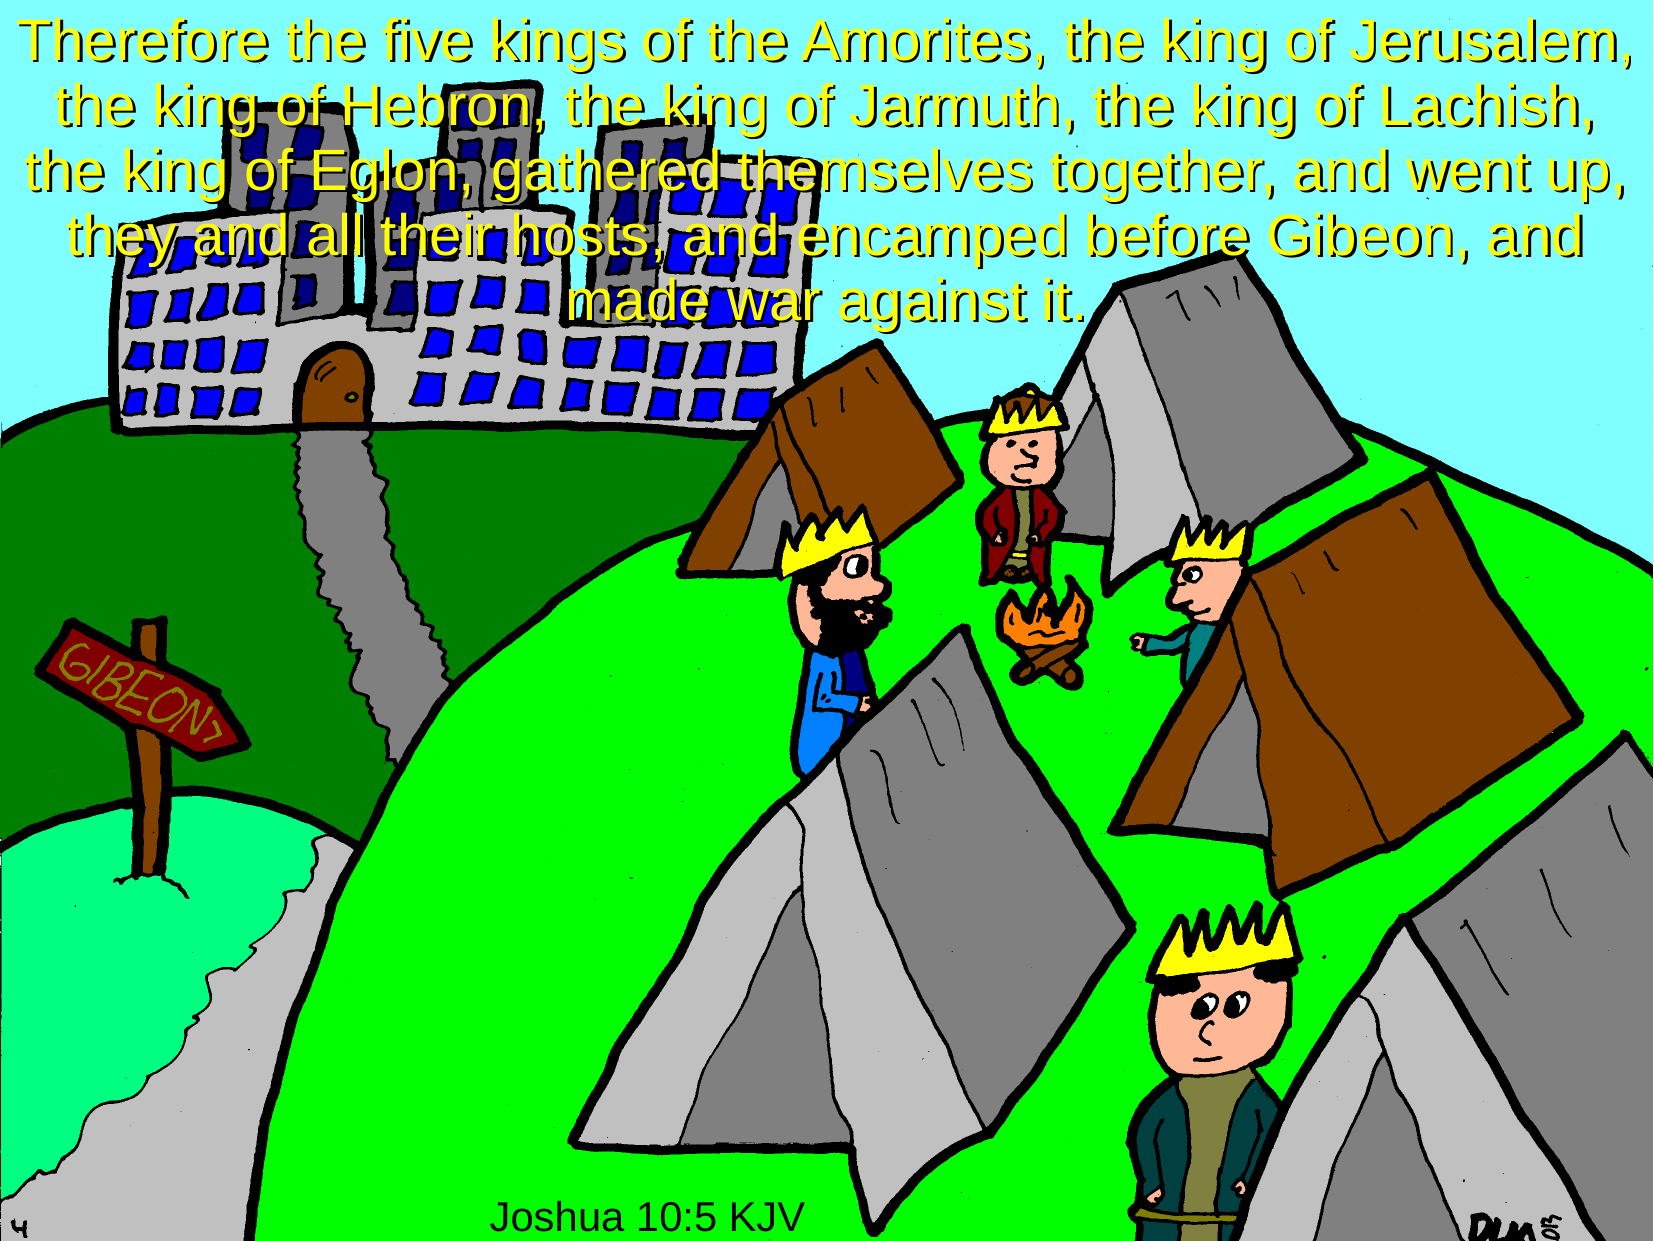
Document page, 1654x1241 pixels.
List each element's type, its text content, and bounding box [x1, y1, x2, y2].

picture [0, 346, 1653, 1241]
text_box Joshua 10:5 KJV [458, 1186, 837, 1241]
text_box Therefore the five kings of the Amorites, the king of Jerusalem, the king of Hebron, the king of Jarmuth, the king of Lachish, the king of Eglon, gathered themselves together, and went up, they and all their hosts, and encamped before Gibeon, and made war against it. [0, 0, 1653, 346]
